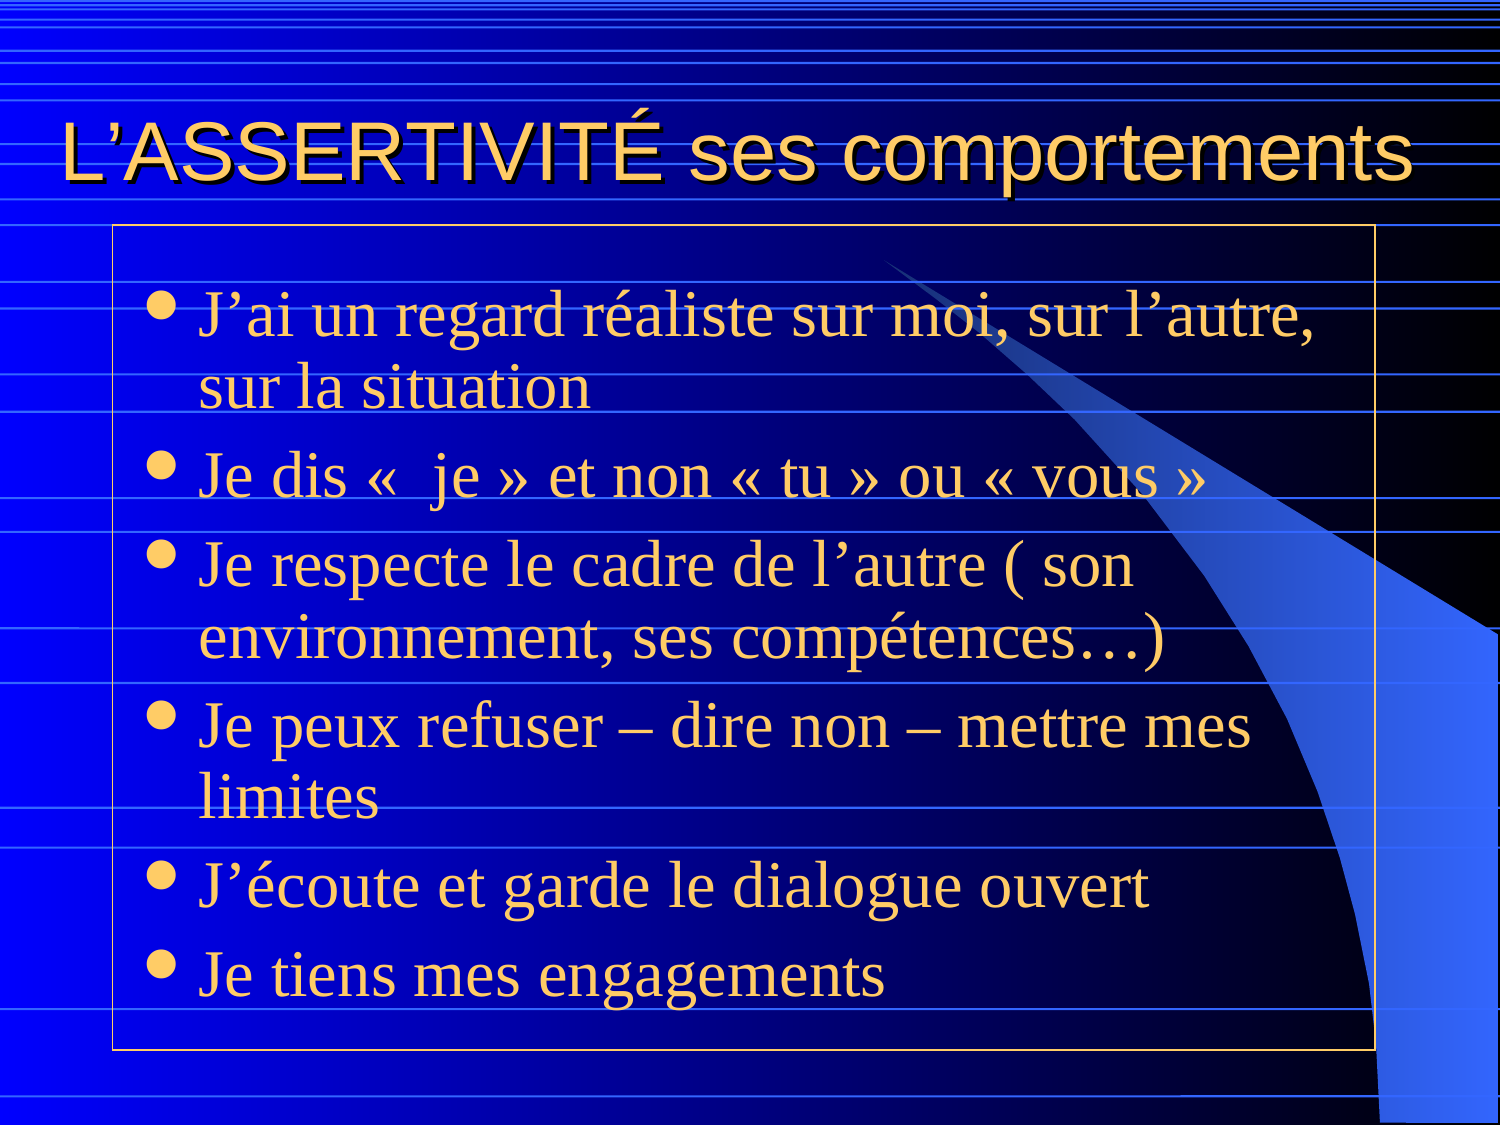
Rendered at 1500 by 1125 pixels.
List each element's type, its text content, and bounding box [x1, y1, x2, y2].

title L’ASSERTIVITÉ ses comportements [0, 49, 1500, 238]
list J’ai un regard réaliste sur moi, sur l’autre, sur la situation Je dis « je » et non « tu » ou « vous » Je respecte le cadre de l’autre ( son environnement, ses compétences…) Je peux refuser – dire non – mettre mes limites J’écoute et garde le dialogue ouvert Je tiens mes engagements [112, 224, 1375, 1051]
